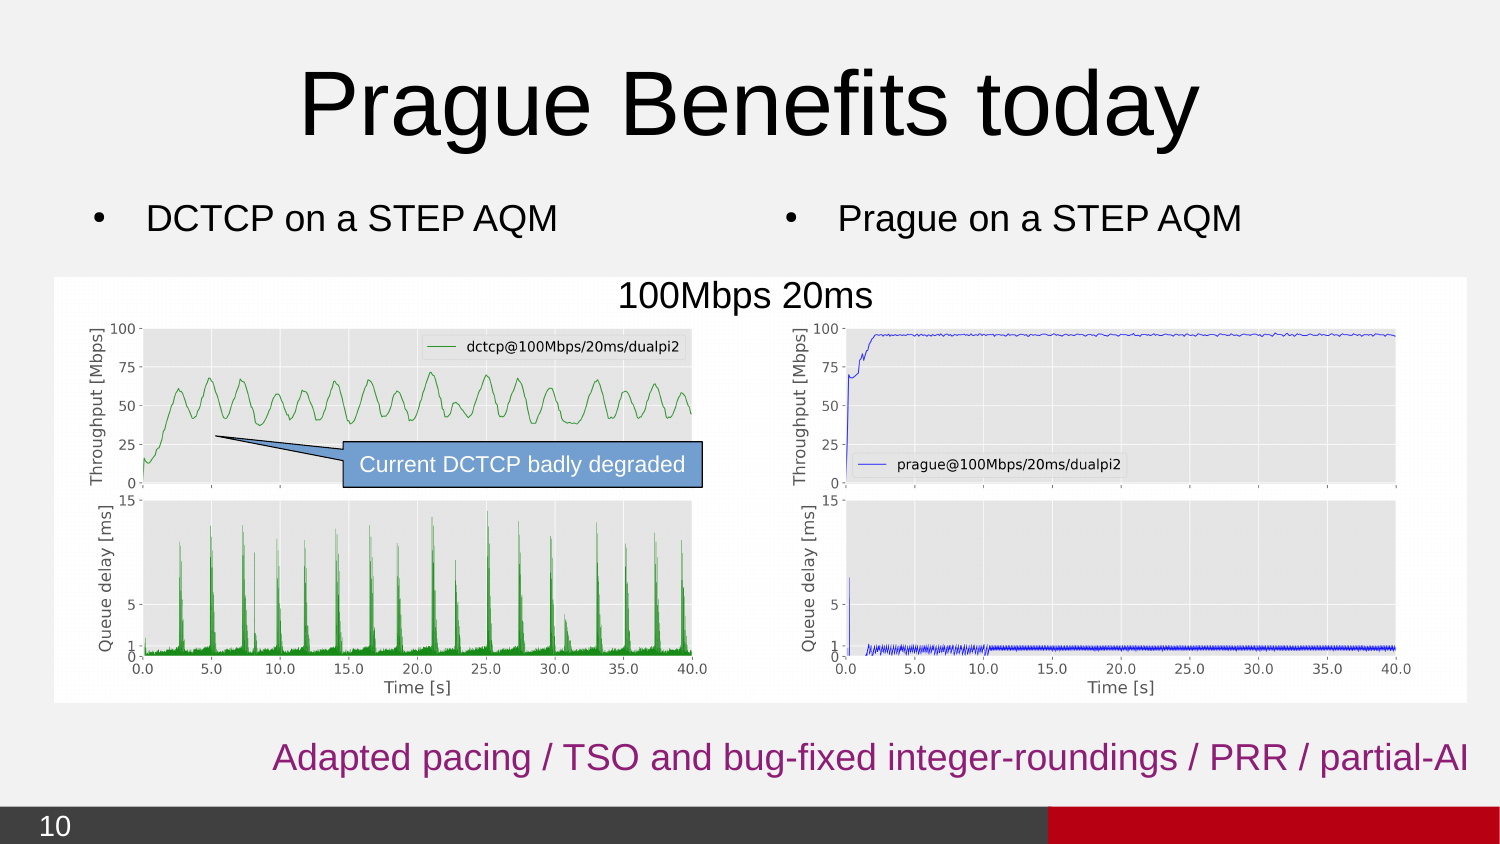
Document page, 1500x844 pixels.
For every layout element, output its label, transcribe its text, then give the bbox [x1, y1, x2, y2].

text_box Current DCTCP badly degraded [215, 435, 703, 488]
text_box 100Mbps 20ms [602, 267, 889, 325]
picture [54, 277, 1467, 703]
title Prague Benefits today [75, 33, 1425, 175]
text_box Adapted pacing / TSO and bug-fixed integer-roundings / PRR / partial-AI [257, 728, 1485, 786]
list Prague on a STEP AQM [766, 197, 1426, 687]
list DCTCP on a STEP AQM [75, 197, 734, 277]
